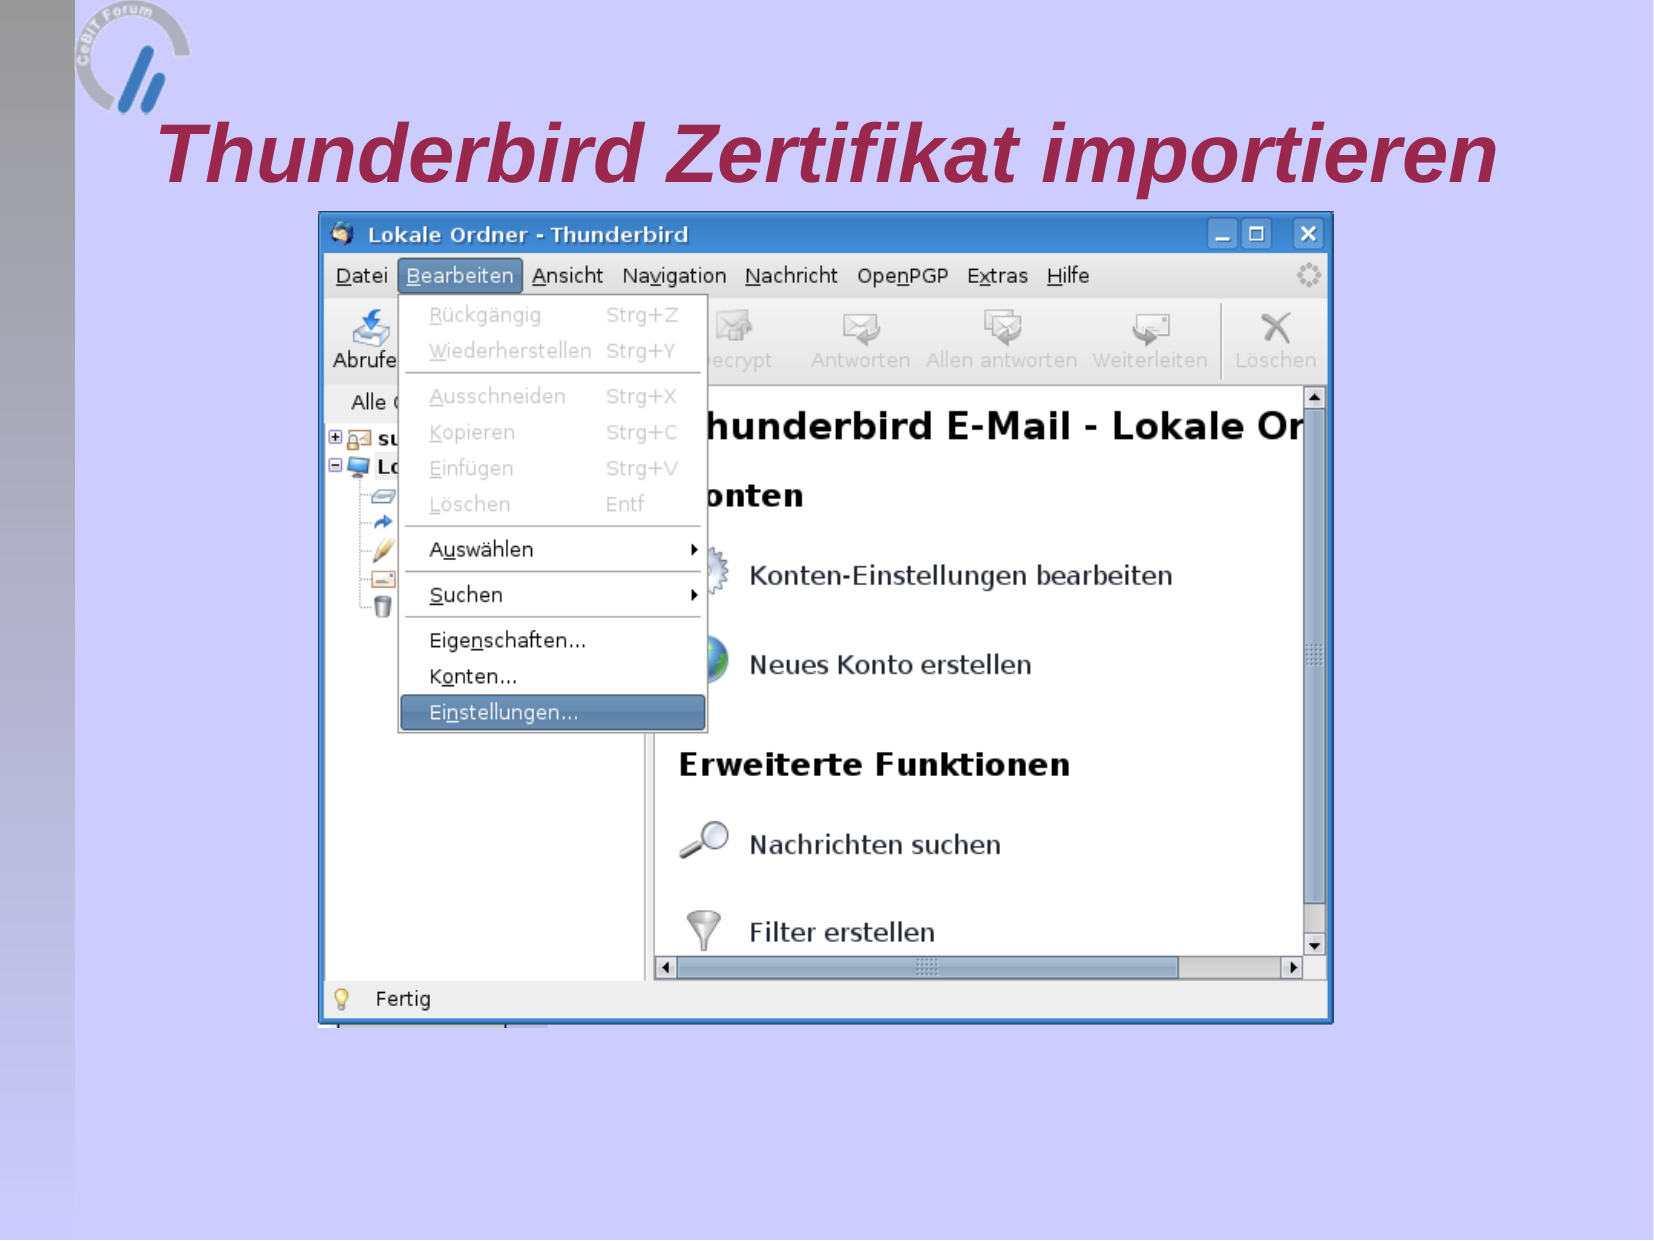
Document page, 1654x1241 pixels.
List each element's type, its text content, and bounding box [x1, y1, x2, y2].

title Thunderbird Zertifikat importieren [121, 49, 1534, 257]
picture [318, 211, 1334, 1028]
